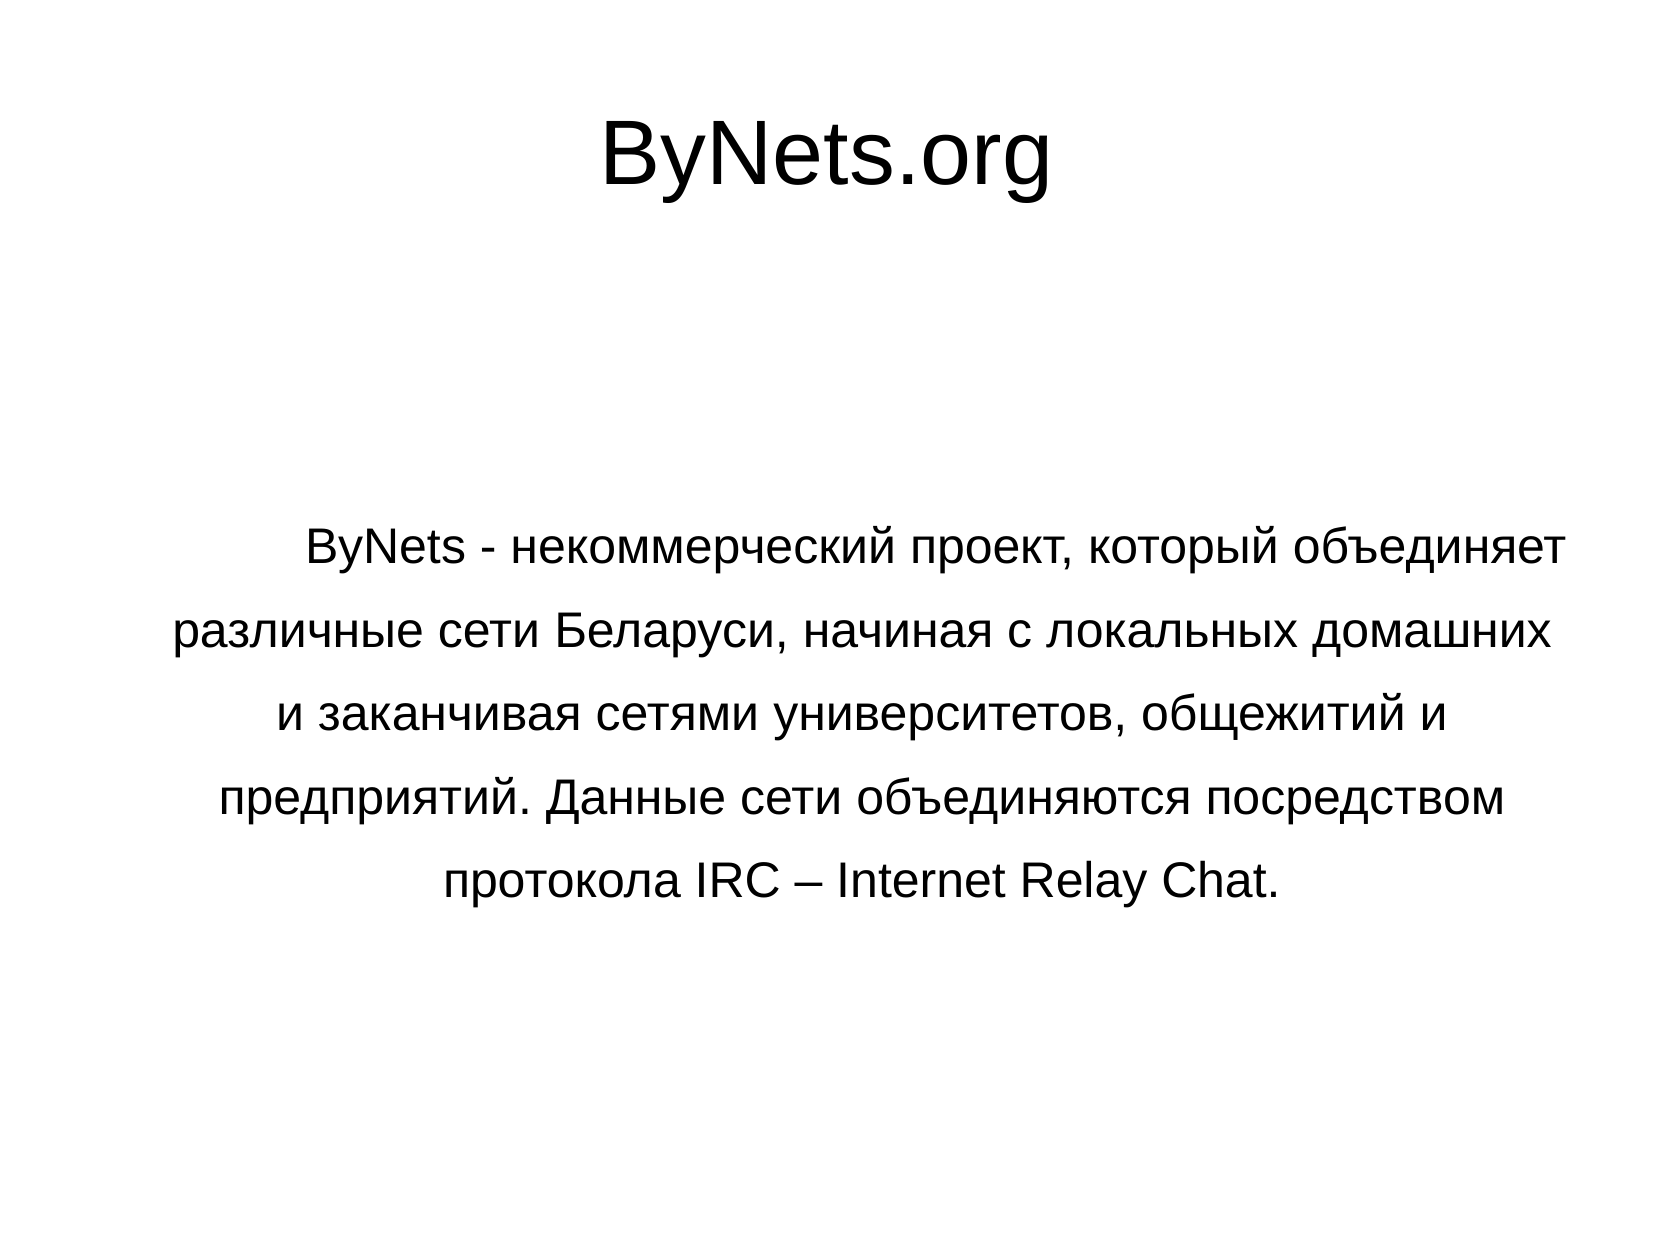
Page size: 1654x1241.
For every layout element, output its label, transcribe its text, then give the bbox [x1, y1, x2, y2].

title ByNets.org [82, 56, 1571, 250]
subtitle ByNets - некоммерческий проект, который объединяет различные сети Беларуси, начиная с локальных домашних и заканчивая сетями университетов, общежитий и предприятий. Данные сети объединяются посредством протокола IRC – Internet Relay Chat. [82, 297, 1571, 1102]
